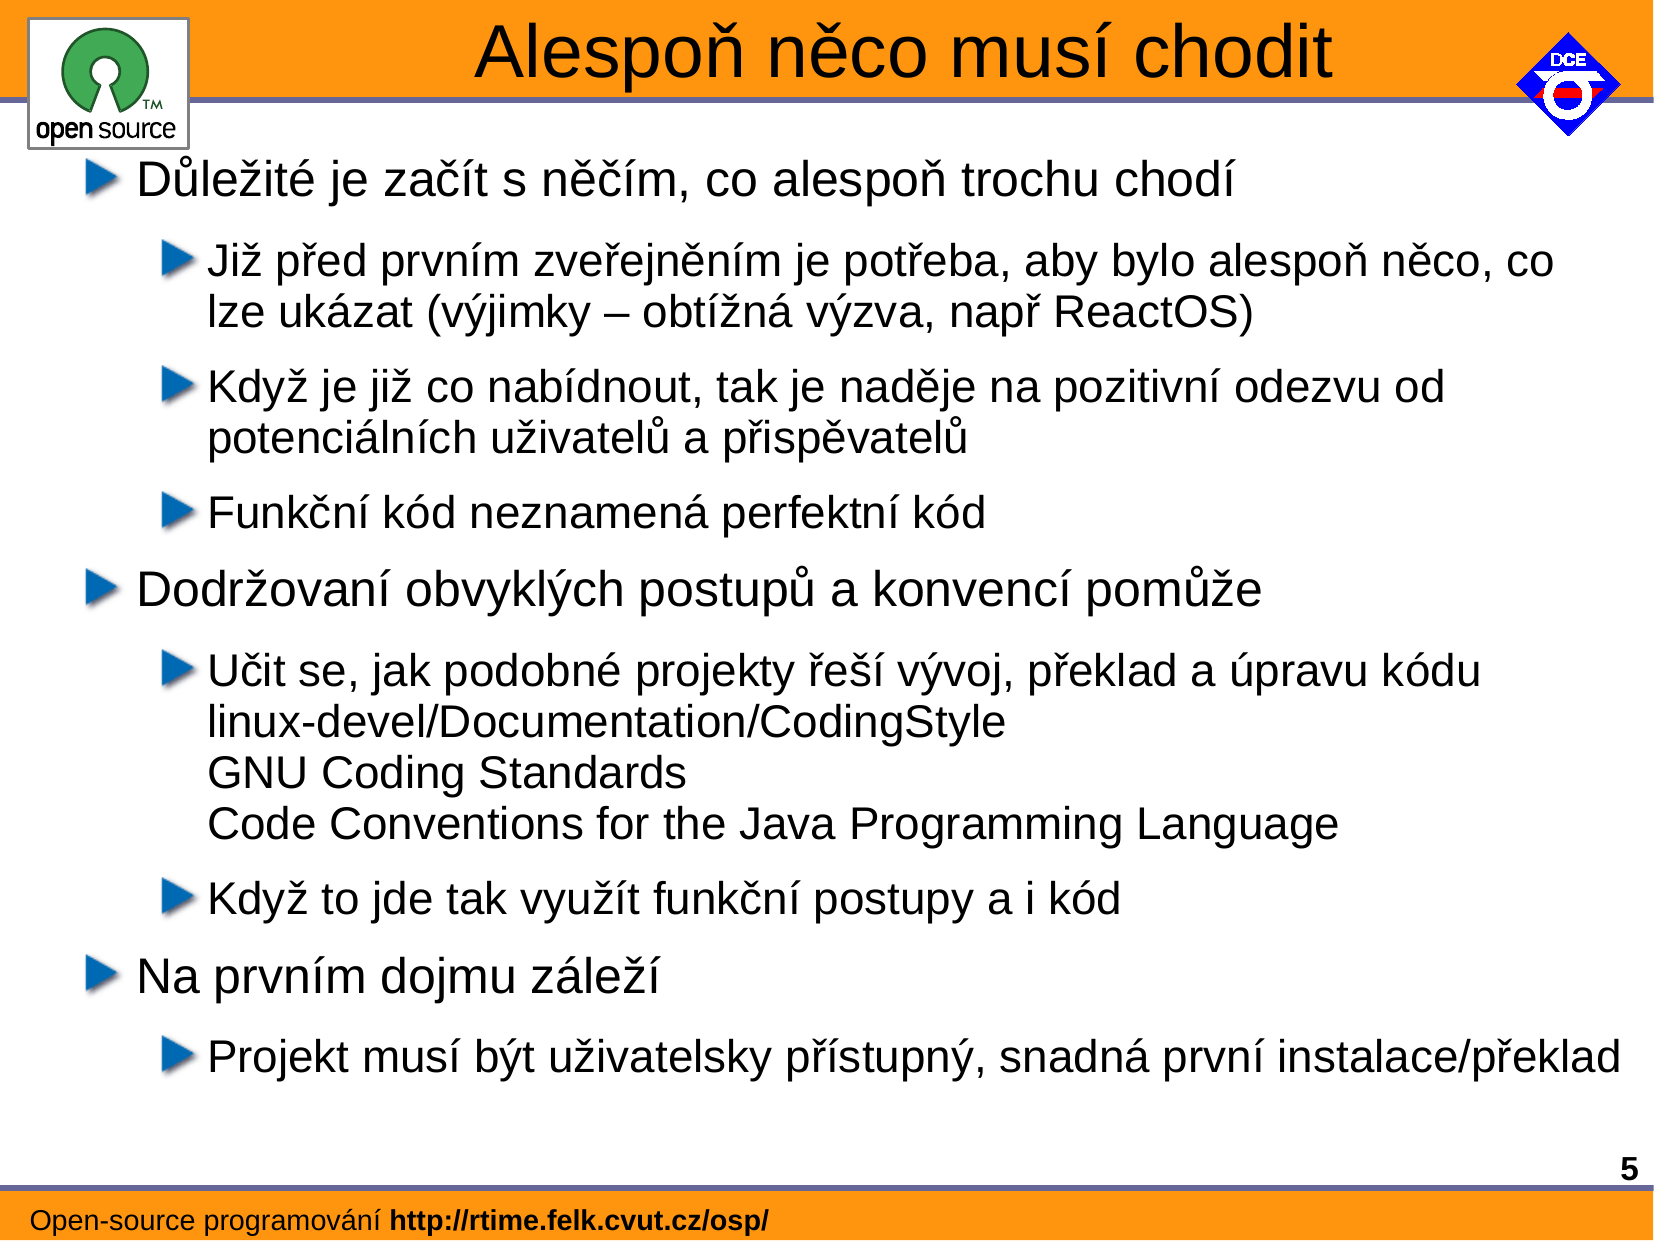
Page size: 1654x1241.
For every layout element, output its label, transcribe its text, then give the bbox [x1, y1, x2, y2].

list Důležité je začít s něčím, co alespoň trochu chodí Již před prvním zveřejněním je potřeba, aby bylo alespoň něco, co lze ukázat (výjimky – obtížná výzva, např ReactOS) Když je již co nabídnout, tak je naděje na pozitivní odezvu od potenciálních uživatelů a přispěvatelů Funkční kód neznamená perfektní kód Dodržovaní obvyklých postupů a konvencí pomůže Učit se, jak podobné projekty řeší vývoj, překlad a úpravu kódu linux-devel/Documentation/CodingStyle GNU Coding Standards Code Conventions for the Java Programming Language Když to jde tak využít funkční postupy a i kód Na prvním dojmu záleží Projekt musí být uživatelsky přístupný, snadná první instalace/překlad [65, 151, 1625, 1165]
title Alespoň něco musí chodit [178, 4, 1631, 98]
